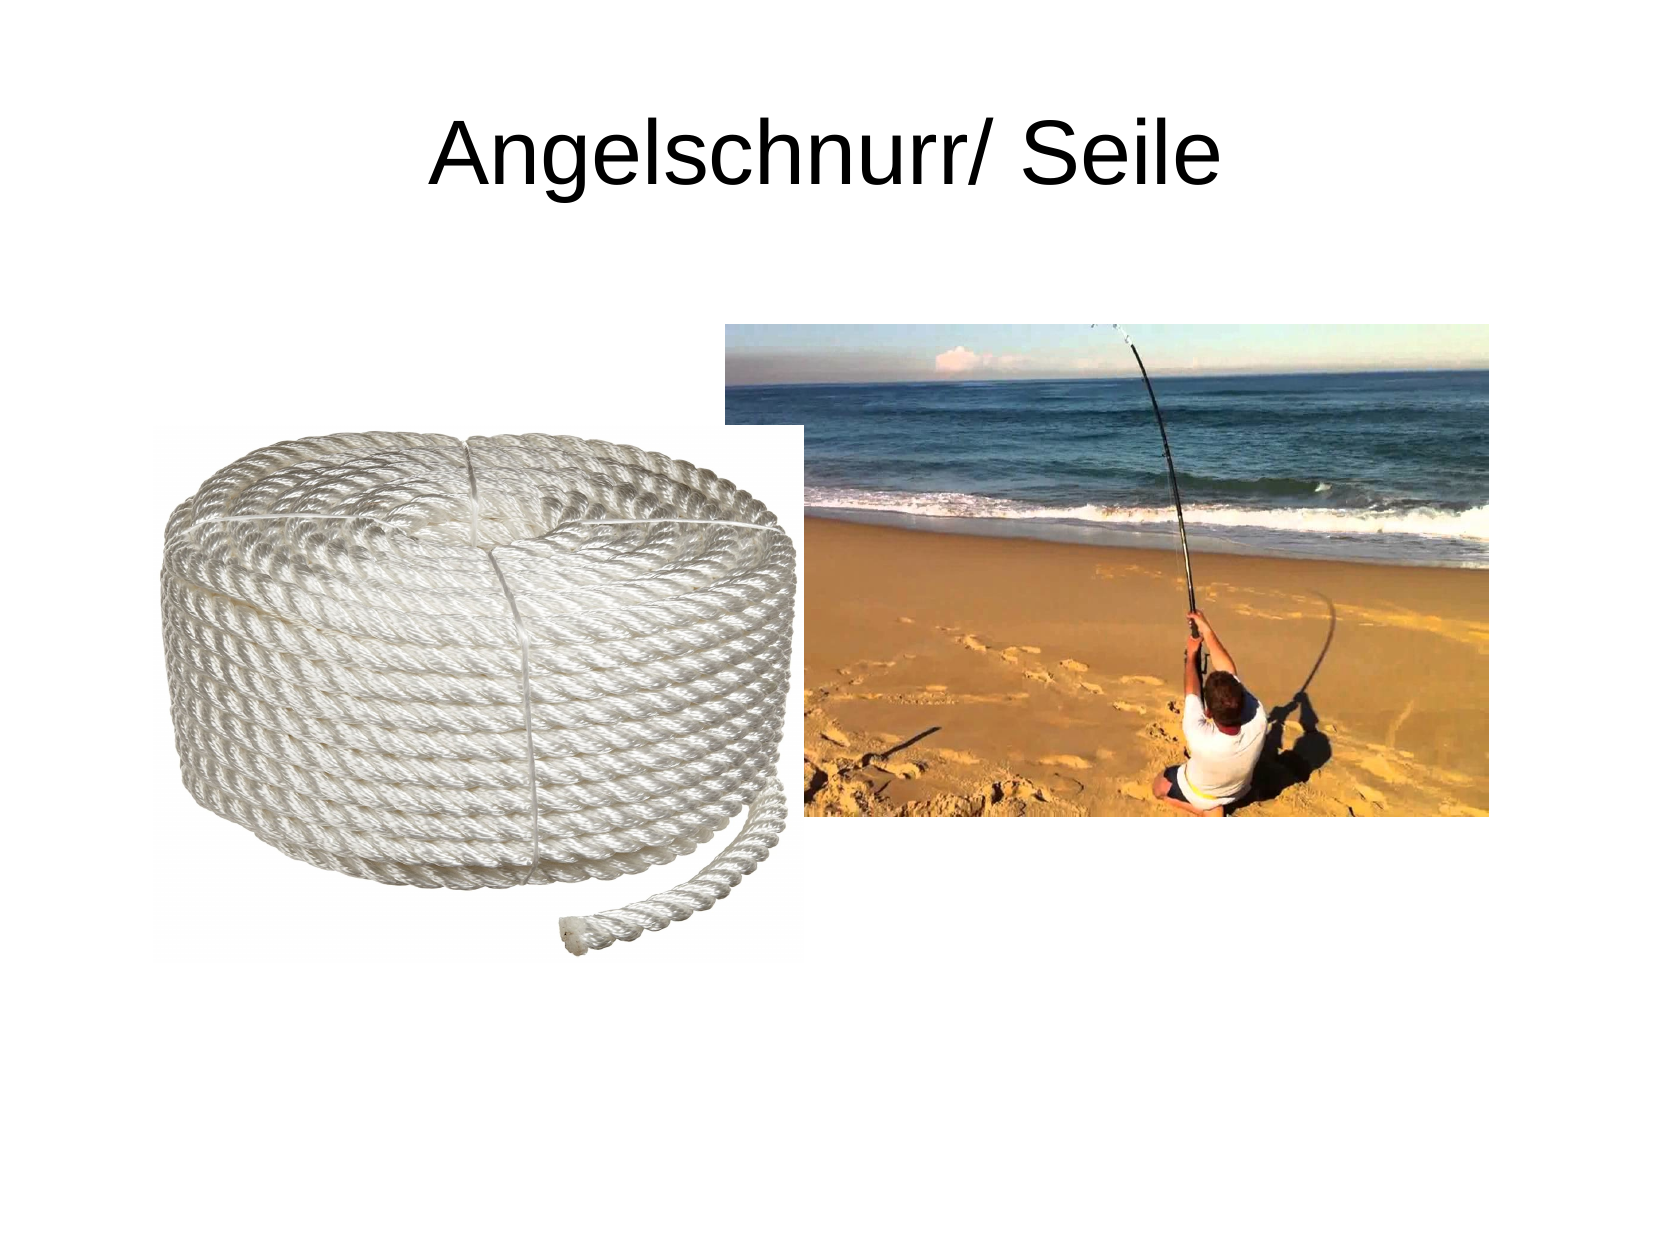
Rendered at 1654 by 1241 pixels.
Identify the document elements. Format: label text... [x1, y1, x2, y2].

title Angelschnurr/ Seile [82, 49, 1571, 257]
picture [153, 324, 1489, 963]
